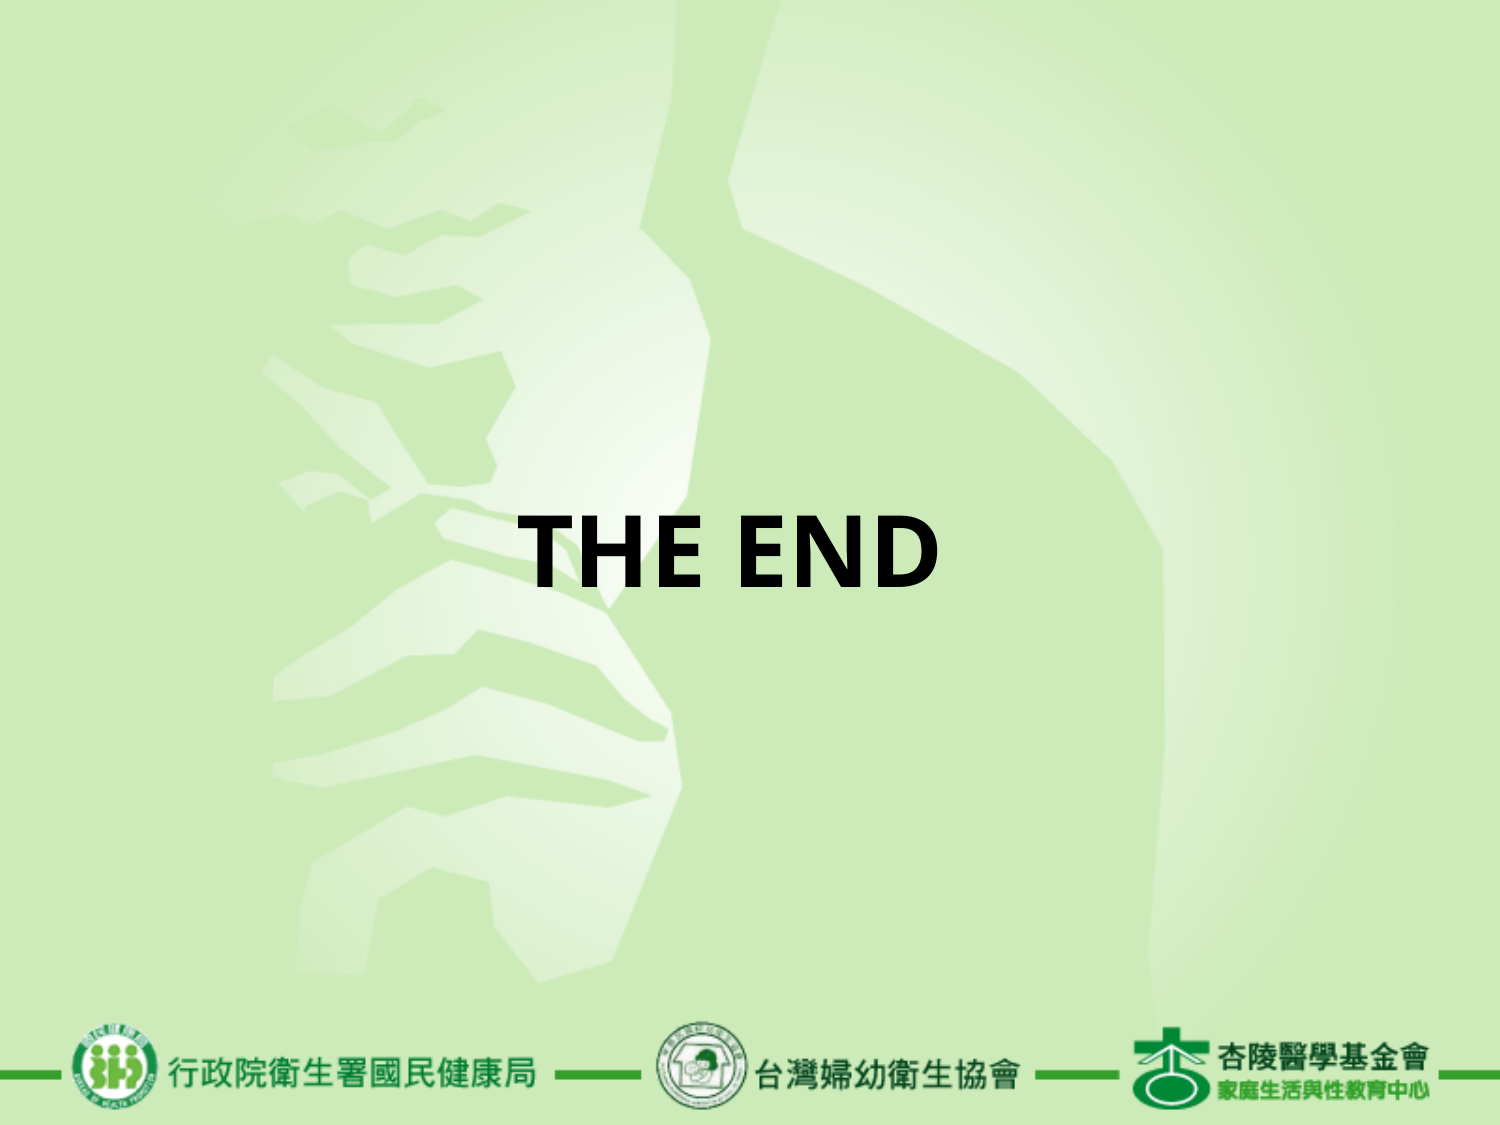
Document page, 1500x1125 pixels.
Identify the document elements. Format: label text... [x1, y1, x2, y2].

text_box THE END [501, 479, 959, 616]
picture [0, 0, 1500, 1125]
